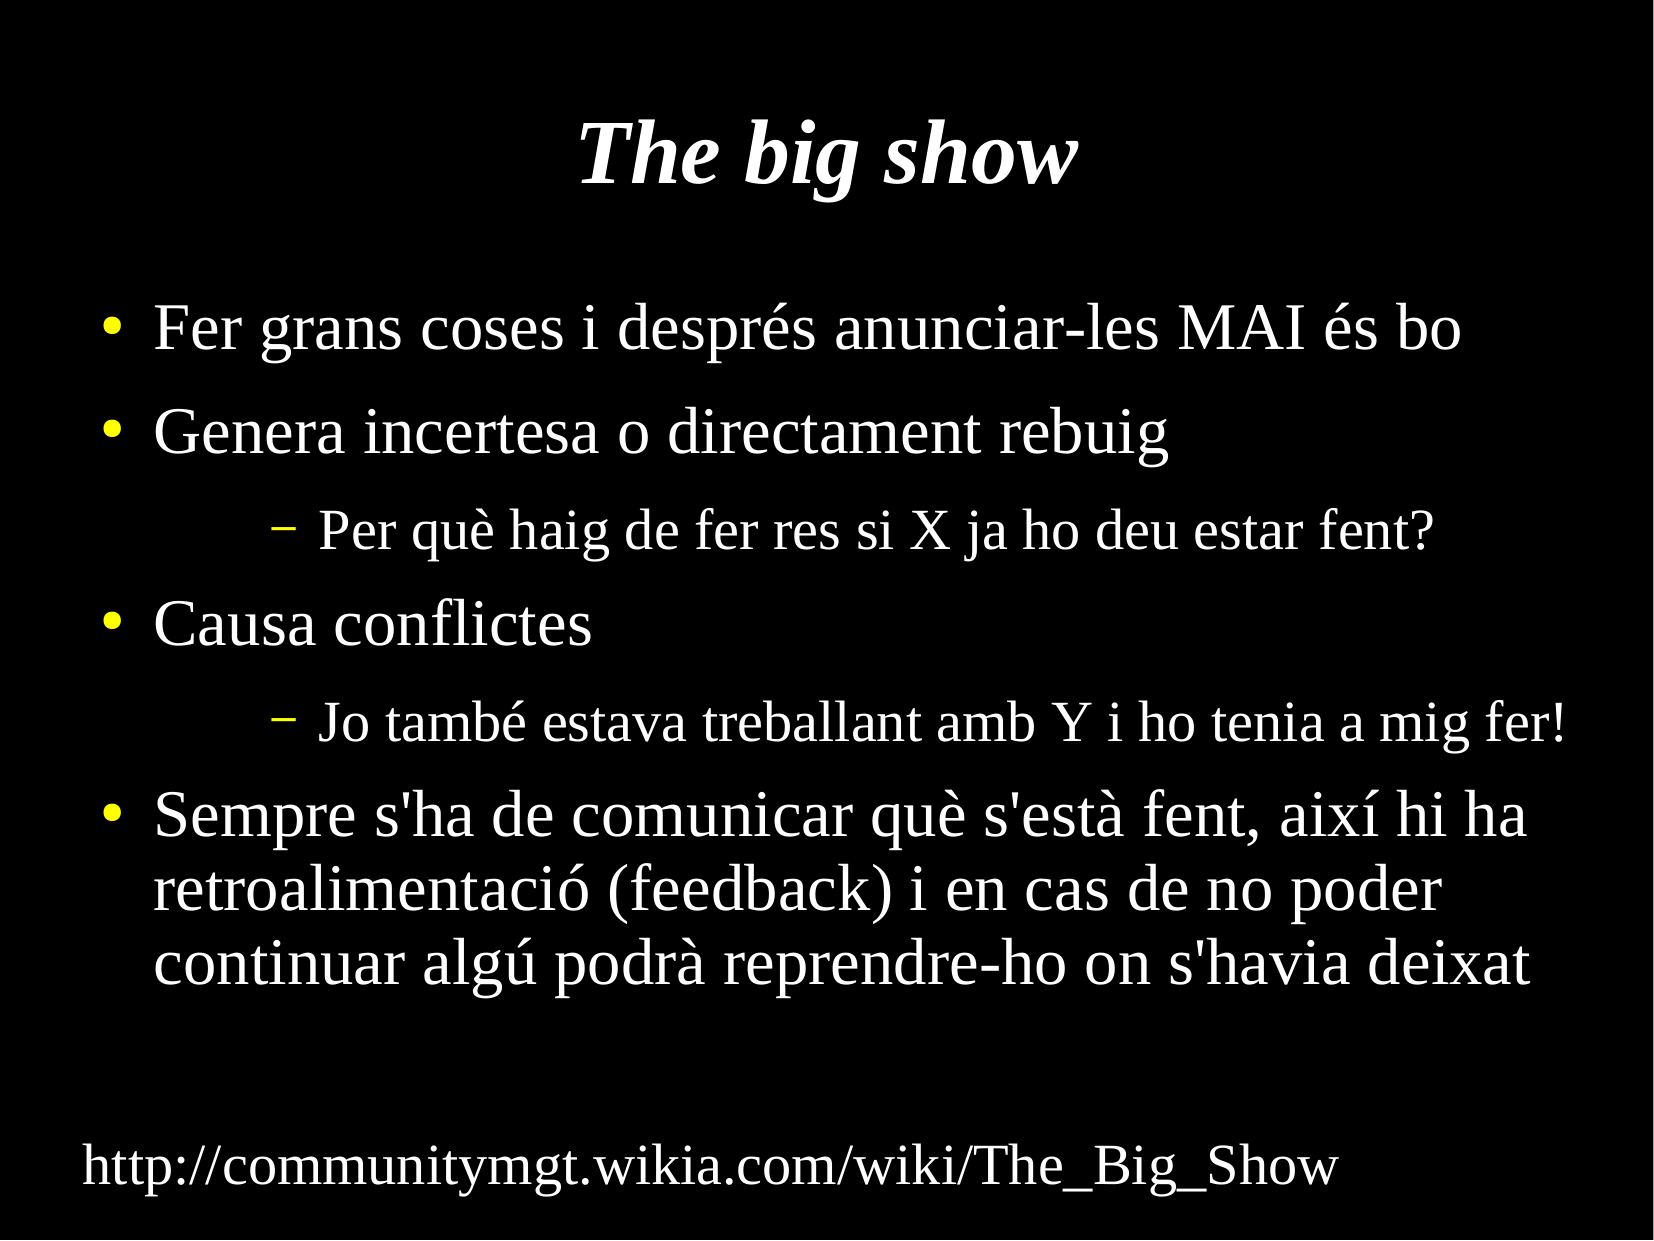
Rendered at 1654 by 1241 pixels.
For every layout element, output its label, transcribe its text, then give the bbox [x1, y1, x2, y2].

title The big show [82, 56, 1571, 250]
list Fer grans coses i després anunciar-les MAI és bo Genera incertesa o directament rebuig Per què haig de fer res si X ja ho deu estar fent? Causa conflictes Jo també estava treballant amb Y i ho tenia a mig fer! Sempre s'ha de comunicar què s'està fent, així hi ha retroalimentació (feedback) i en cas de no poder continuar algú podrà reprendre-ho on s'havia deixat http://communitymgt.wikia.com/wiki/The_Big_Show [82, 290, 1571, 1198]
